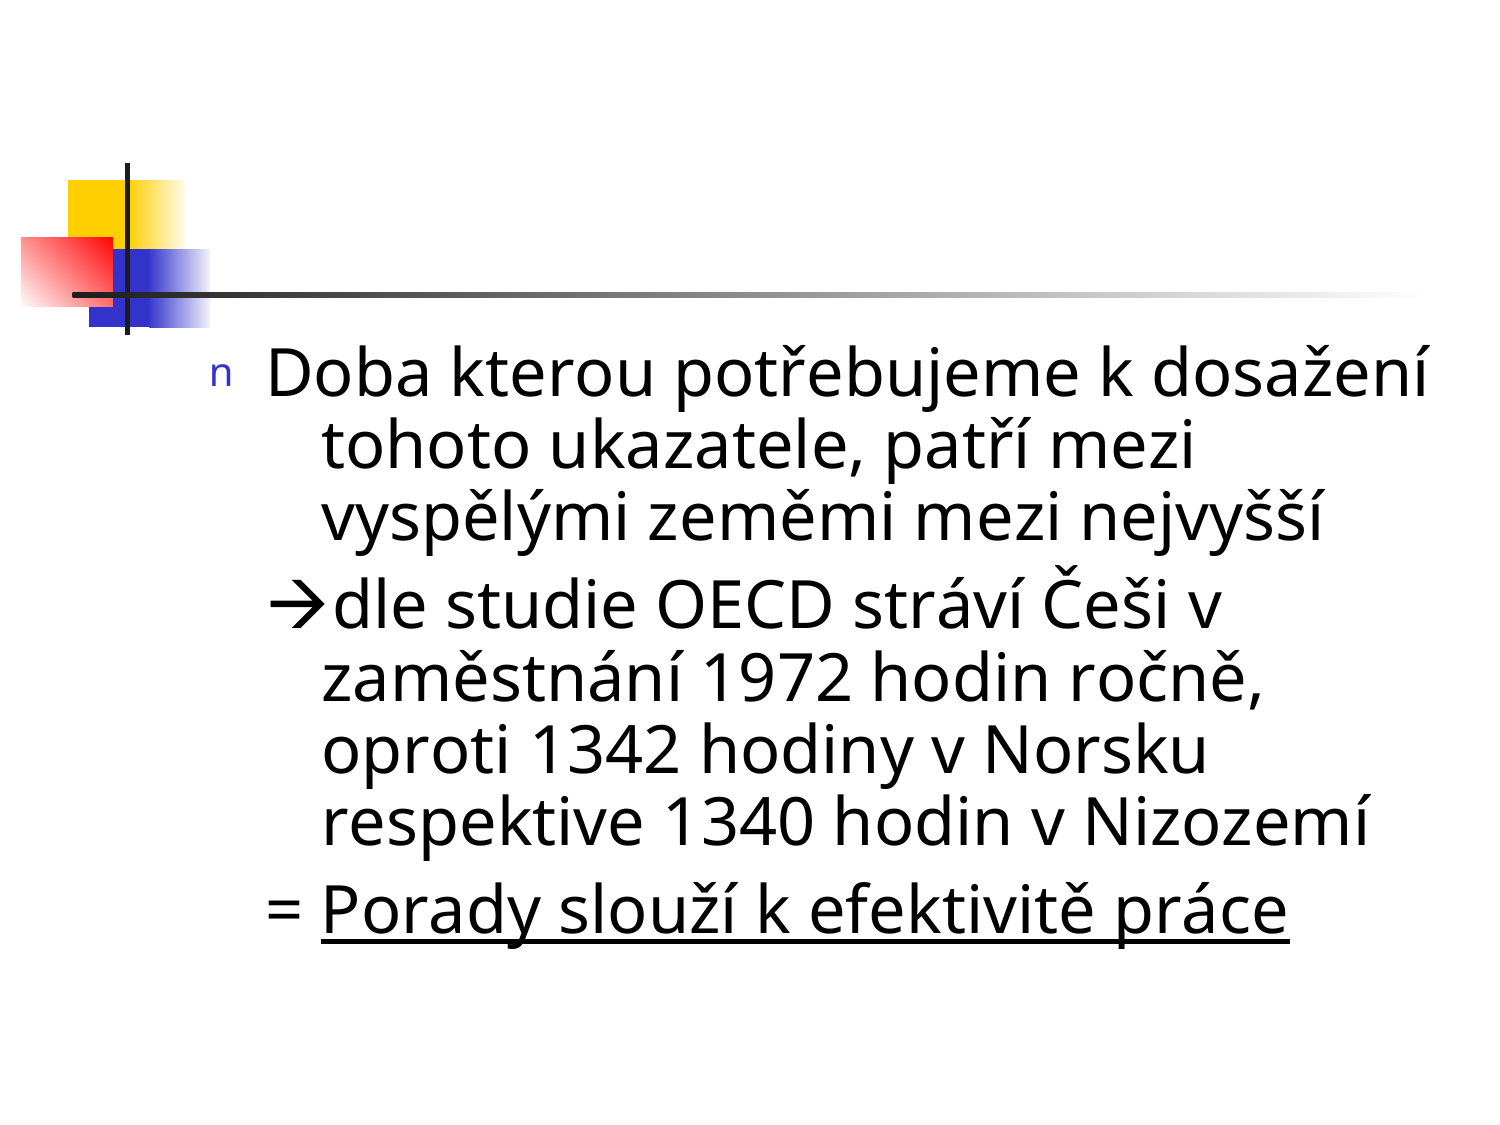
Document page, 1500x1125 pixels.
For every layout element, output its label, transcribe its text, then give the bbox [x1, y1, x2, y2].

list Doba kterou potřebujeme k dosažení tohoto ukazatele, patří mezi vyspělými zeměmi mezi nejvyšší dle studie OECD stráví Češi v zaměstnání 1972 hodin ročně, oproti 1342 hodiny v Norsku respektive 1340 hodin v Nizozemí = Porady slouží k efektivitě práce [193, 331, 1469, 1007]
